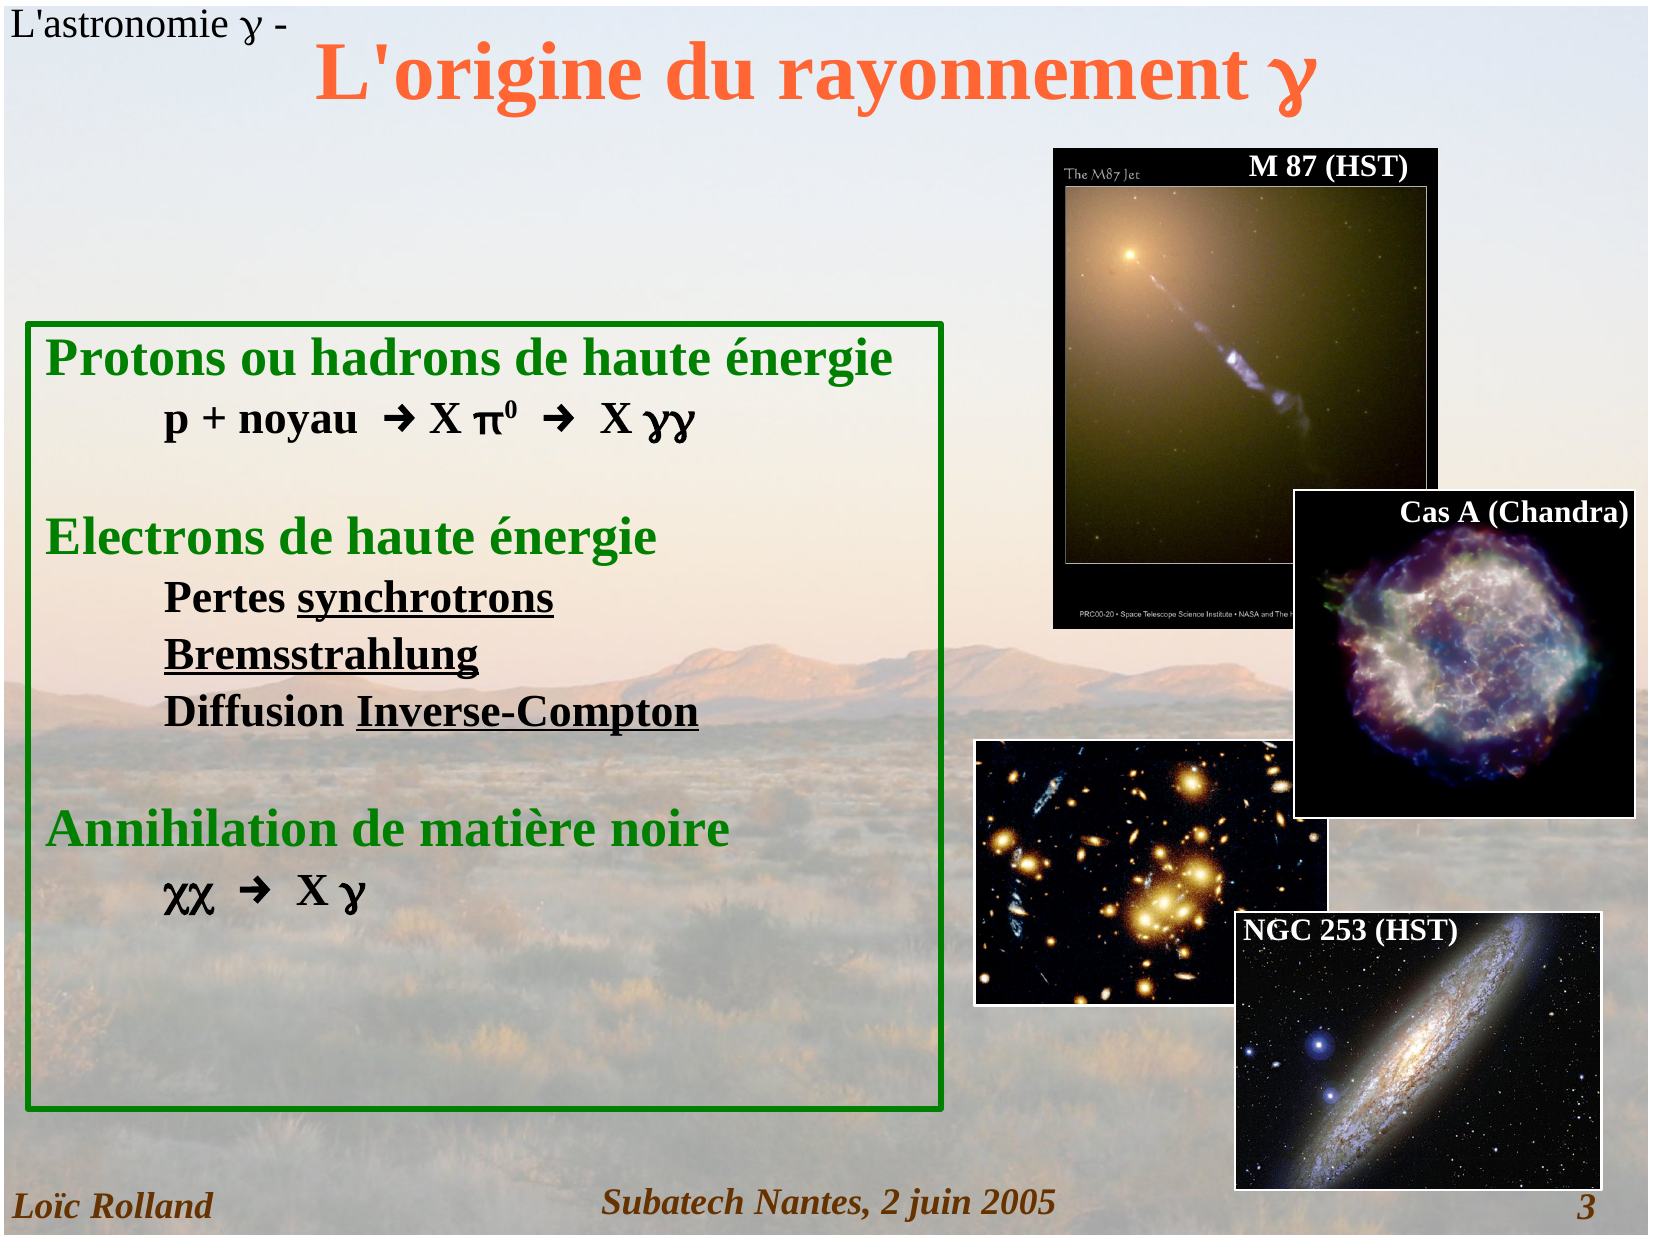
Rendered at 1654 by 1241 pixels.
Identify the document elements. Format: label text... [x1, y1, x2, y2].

list Protons ou hadrons de haute énergie p + noyau → X 0 → X  Electrons de haute énergie Pertes synchrotrons Bremsstrahlung Diffusion Inverse-Compton Annihilation de matière noire  → X  [28, 323, 941, 1109]
title L'origine du rayonnement  [0, 62, 1654, 134]
picture [4, 134, 1648, 1235]
text_box Cas A (Chandra) [1399, 494, 1630, 542]
text_box M 87 (HST) [1248, 148, 1437, 196]
text_box L'astronomie  - [0, 0, 1654, 62]
text_box NGC 253 (HST) [1243, 912, 1459, 960]
